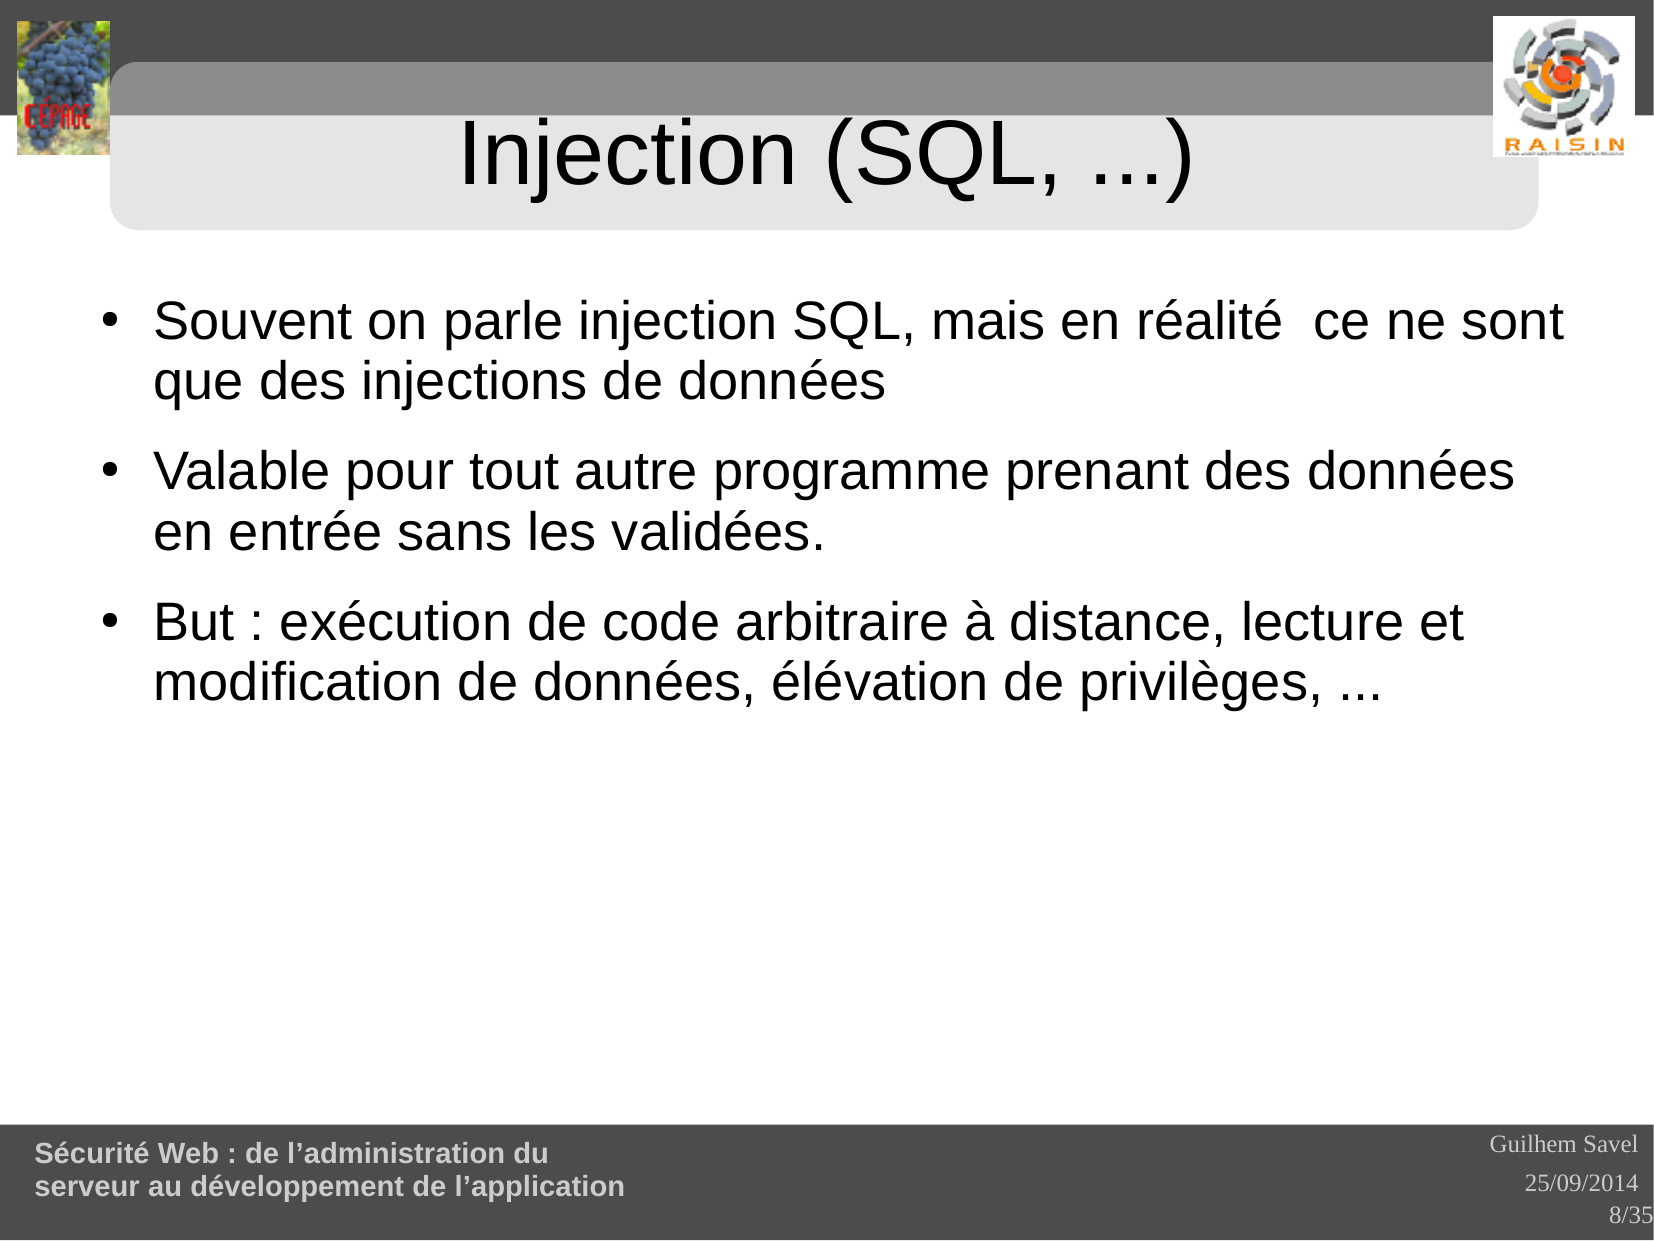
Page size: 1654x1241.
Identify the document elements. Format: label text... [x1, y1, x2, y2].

title Injection (SQL, ...) [82, 49, 1571, 257]
picture [17, 21, 110, 155]
picture [1493, 16, 1635, 157]
list Souvent on parle injection SQL, mais en réalité ce ne sont que des injections de données Valable pour tout autre programme prenant des données en entrée sans les validées. But : exécution de code arbitraire à distance, lecture et modification de données, élévation de privilèges, ... [82, 290, 1571, 1010]
